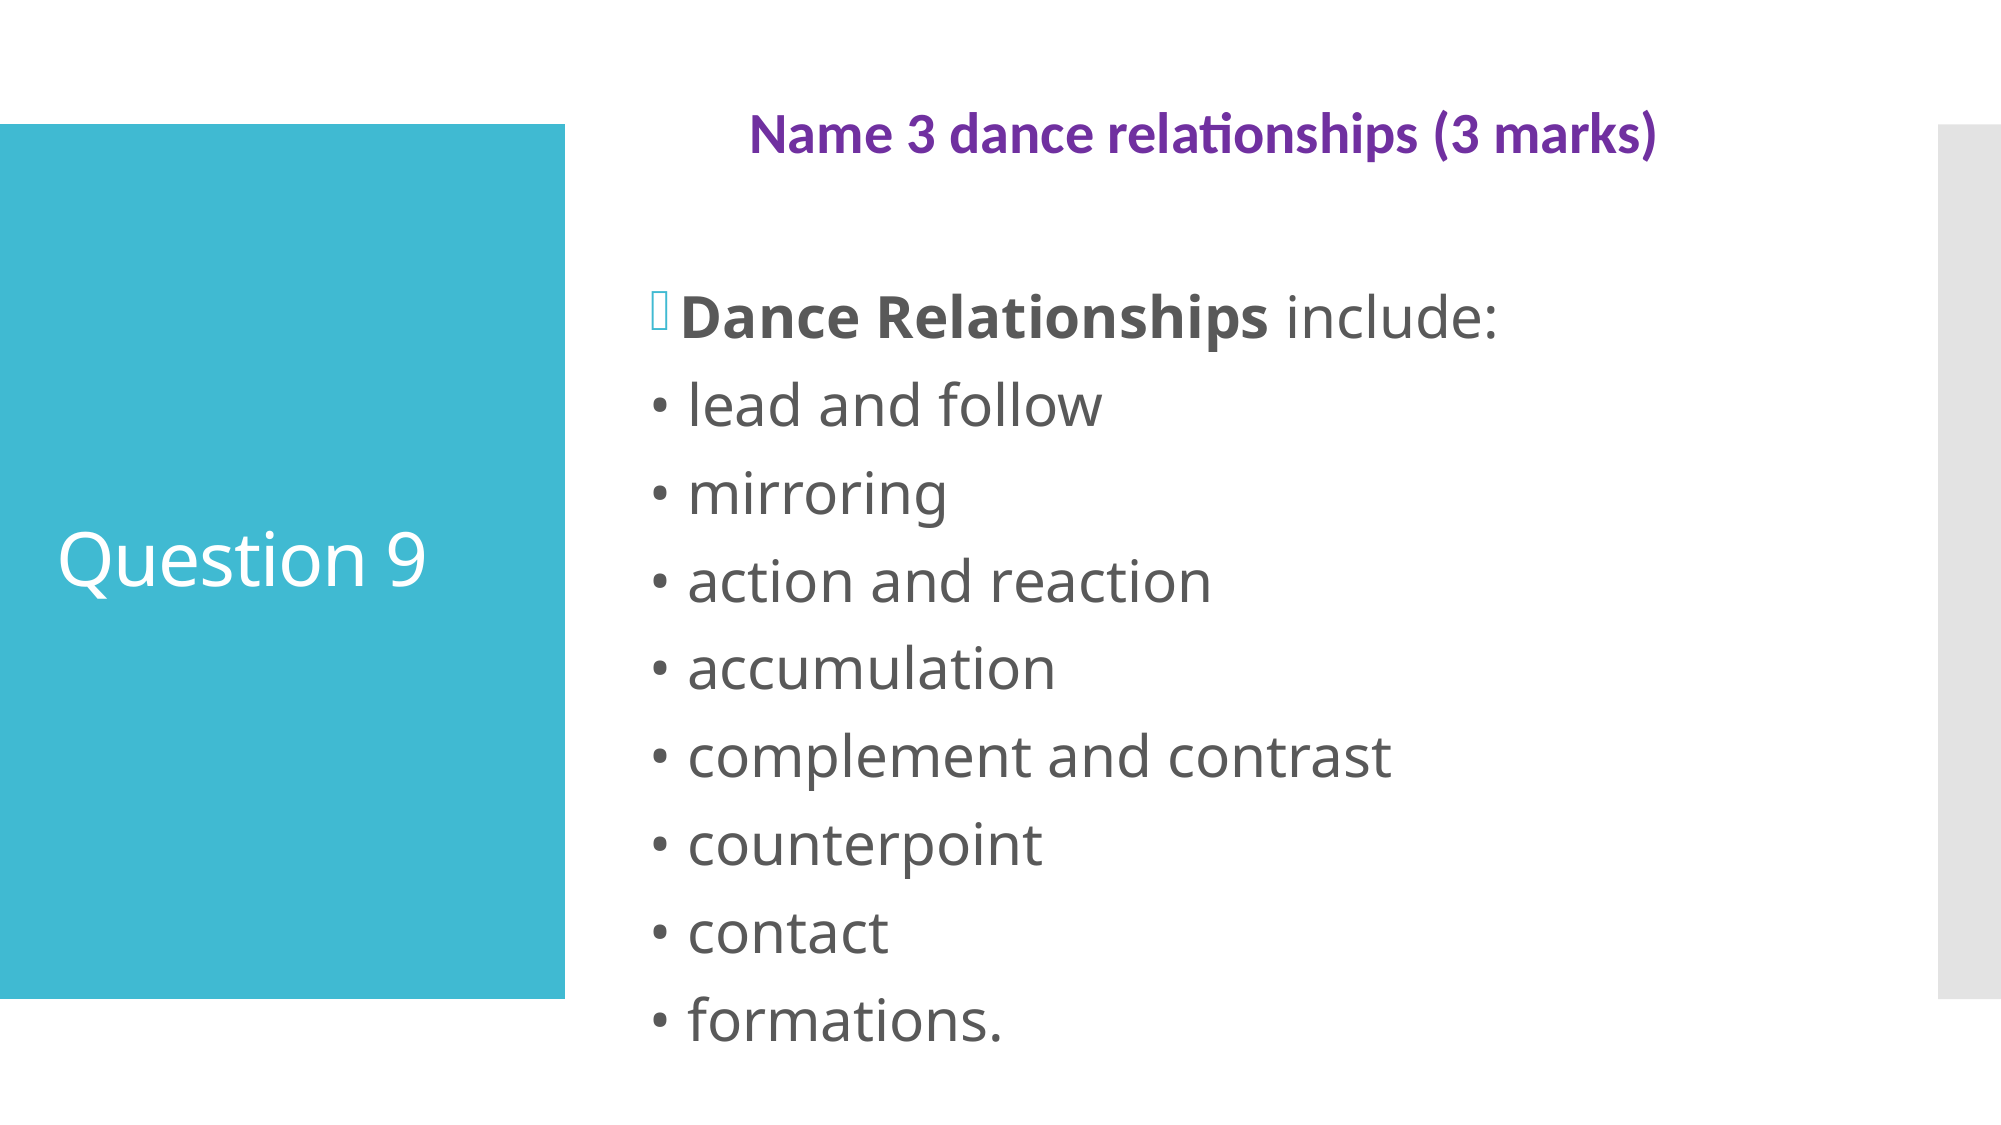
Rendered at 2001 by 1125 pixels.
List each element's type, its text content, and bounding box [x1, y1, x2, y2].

list Dance Relationships include: • lead and follow • mirroring • action and reaction • accumulation • complement and contrast • counterpoint • contact • formations. [634, 251, 1835, 1092]
text_box Name 3 dance relationships (3 marks) [734, 87, 1735, 174]
title Question 9 [41, 184, 526, 940]
